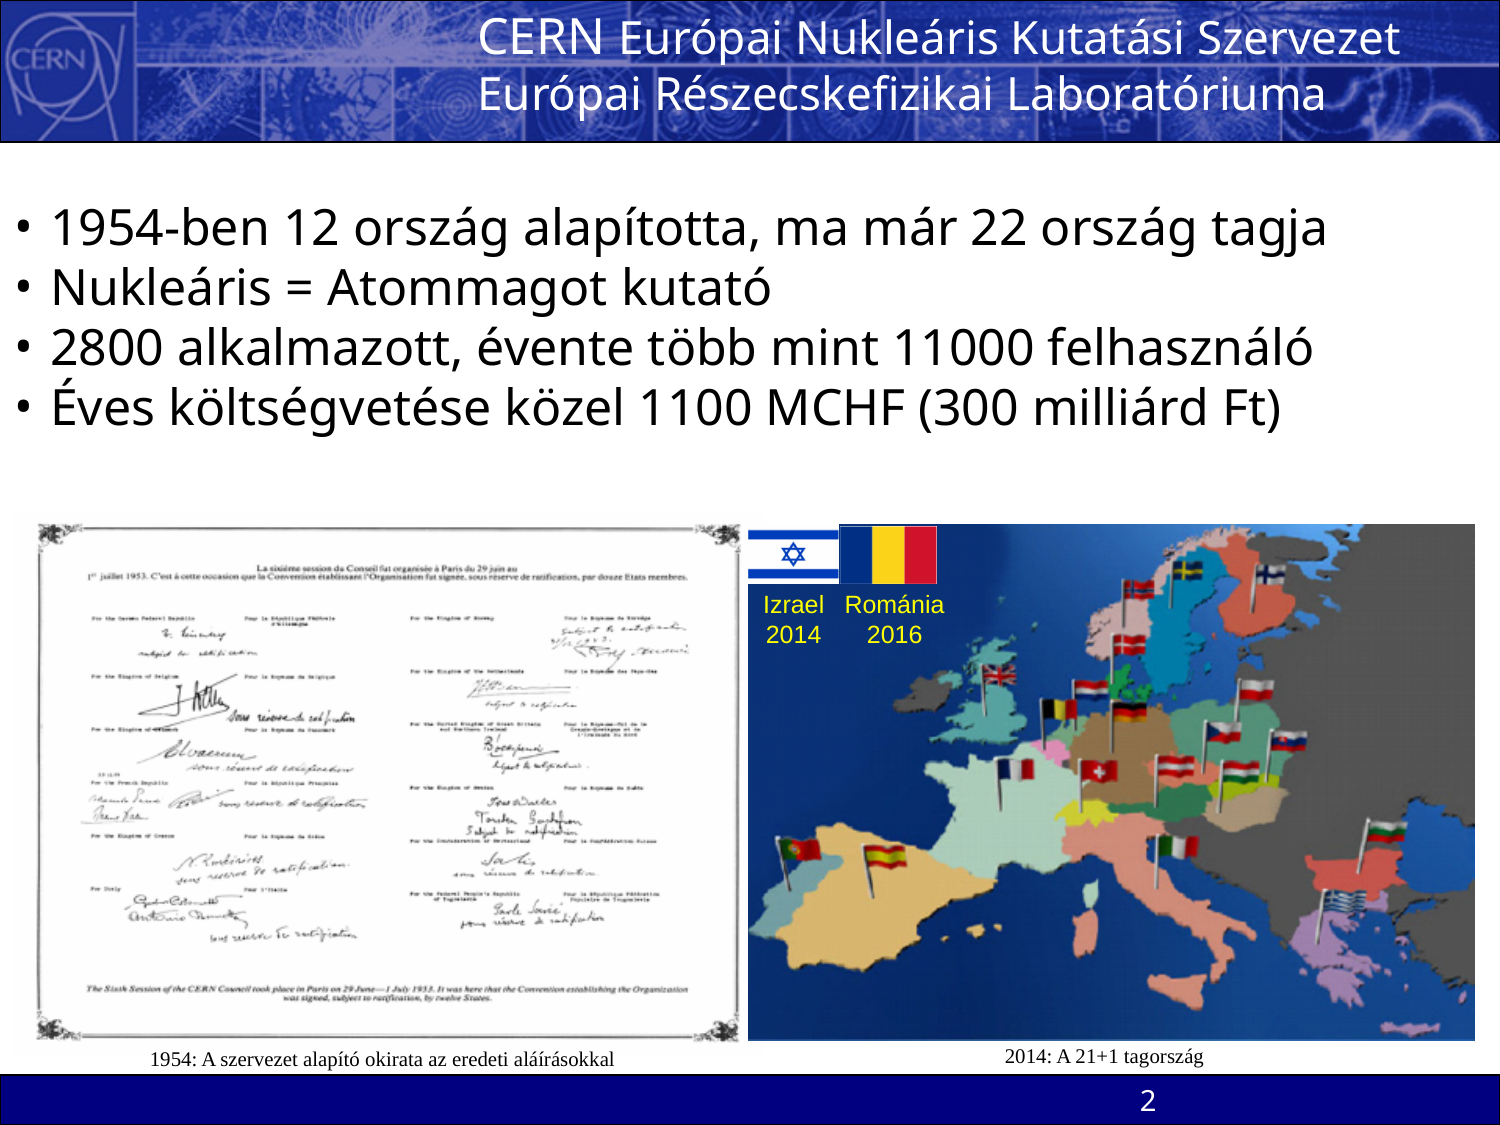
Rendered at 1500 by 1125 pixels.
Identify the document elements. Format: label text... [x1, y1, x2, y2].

text_box Románia 2016 [829, 580, 960, 652]
text_box 1954-ben 12 ország alapította, ma már 22 ország tagja Nukleáris = Atommagot kutató 2800 alkalmazott, évente több mint 11000 felhasználó Éves költségvetése közel 1100 MCHF (300 milliárd Ft) [0, 187, 1500, 1038]
text_box Izrael 2014 [748, 580, 829, 652]
picture [12, 512, 1475, 1057]
text_box <number> [1125, 1074, 1437, 1125]
text_box 1954: A szervezet alapító okirata az eredeti aláírásokkal [135, 1037, 623, 1078]
text_box 2014: A 21+1 tagország [989, 1041, 1218, 1075]
text_box CERN Európai Nukleáris Kutatási Szervezet Európai Részecskefizikai Laboratóriuma [462, 0, 1500, 124]
